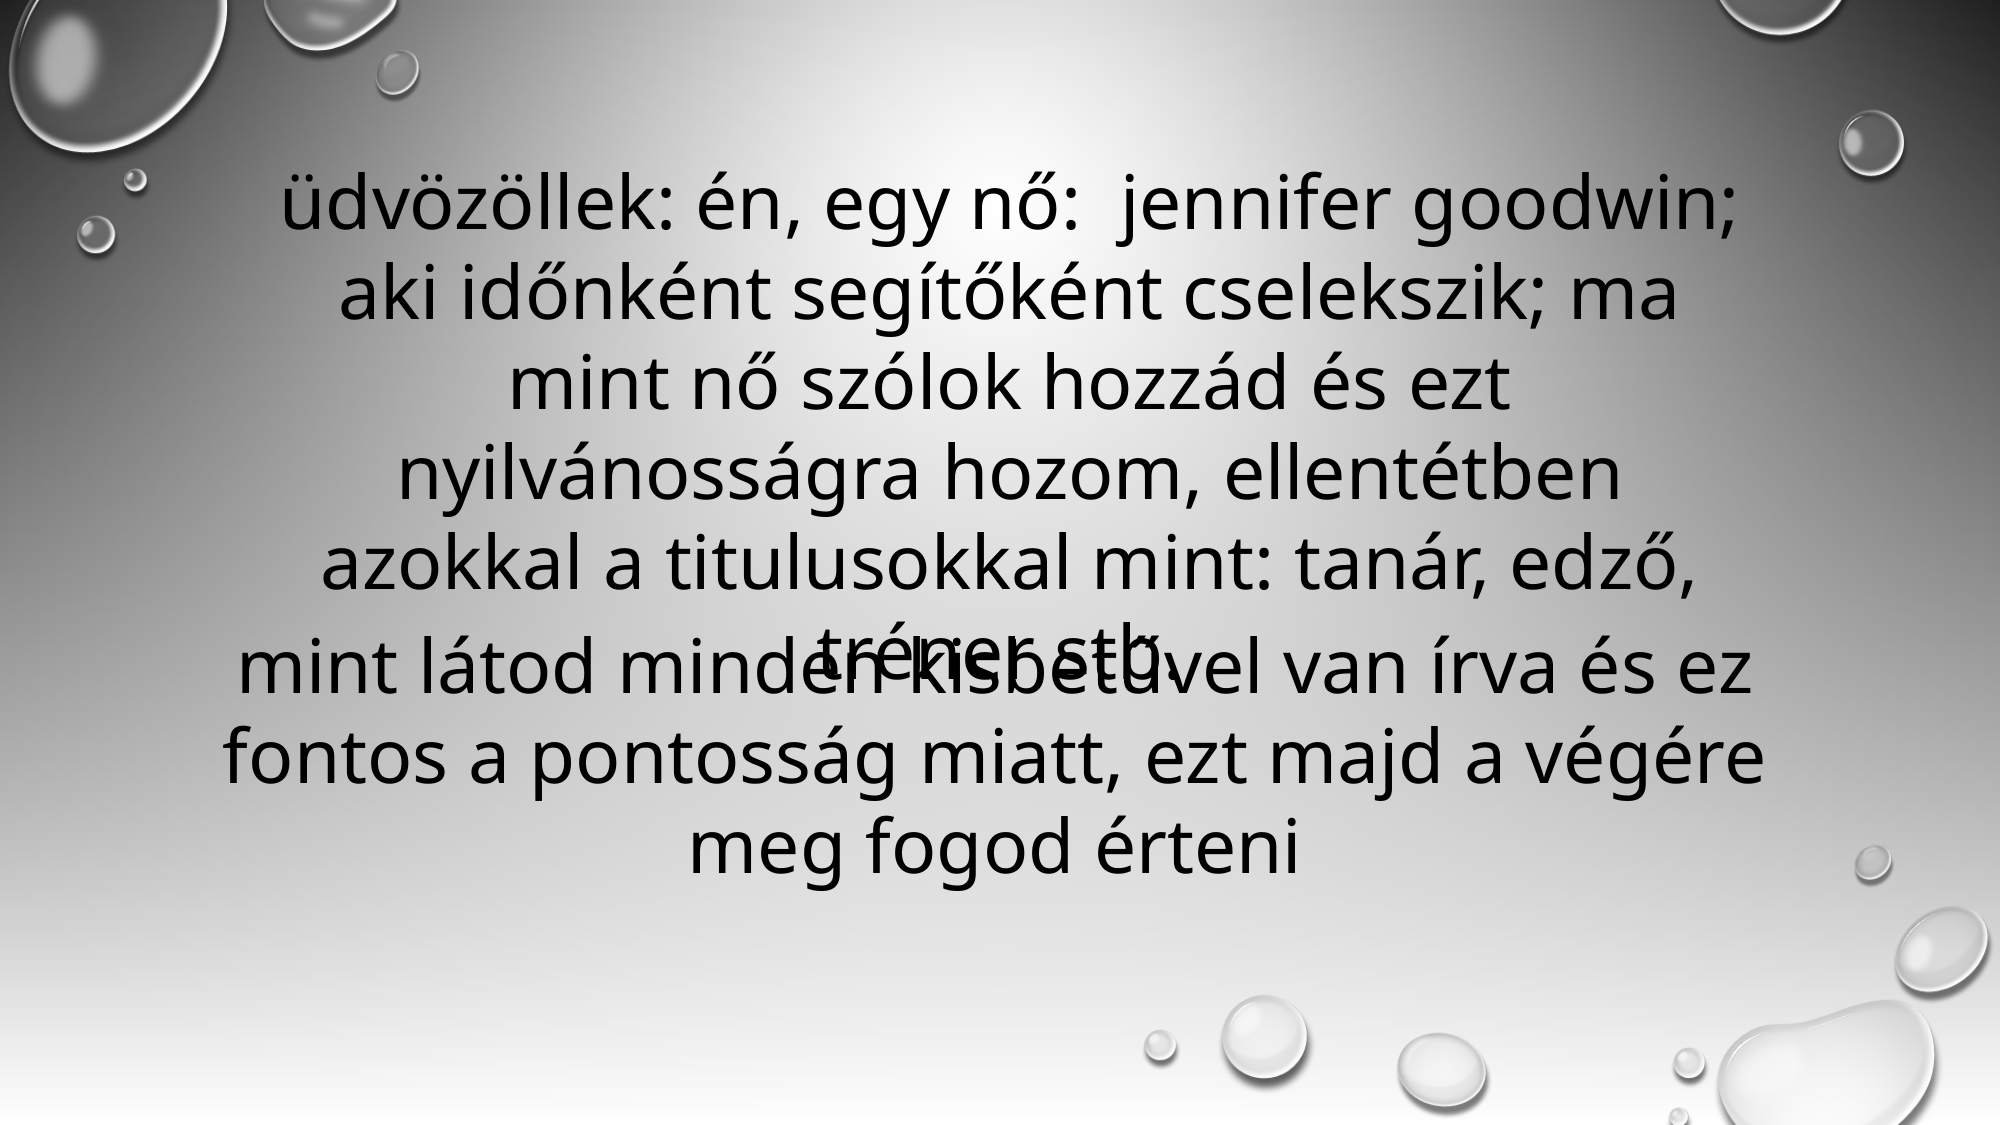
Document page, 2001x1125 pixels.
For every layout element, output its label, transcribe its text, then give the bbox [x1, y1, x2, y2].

text_box üdvözöllek: én, egy nő: jennifer goodwin; aki időnként segítőként cselekszik; ma mint nő szólok hozzád és ezt nyilvánosságra hozom, ellentétben azokkal a titulusokkal mint: tanár, edző, tréner stb. [242, 146, 1779, 610]
picture [0, 0, 2000, 1125]
text_box mint látod minden kisbetűvel van írva és ez fontos a pontosság miatt, ezt majd a végére meg fogod érteni [187, 610, 1804, 896]
